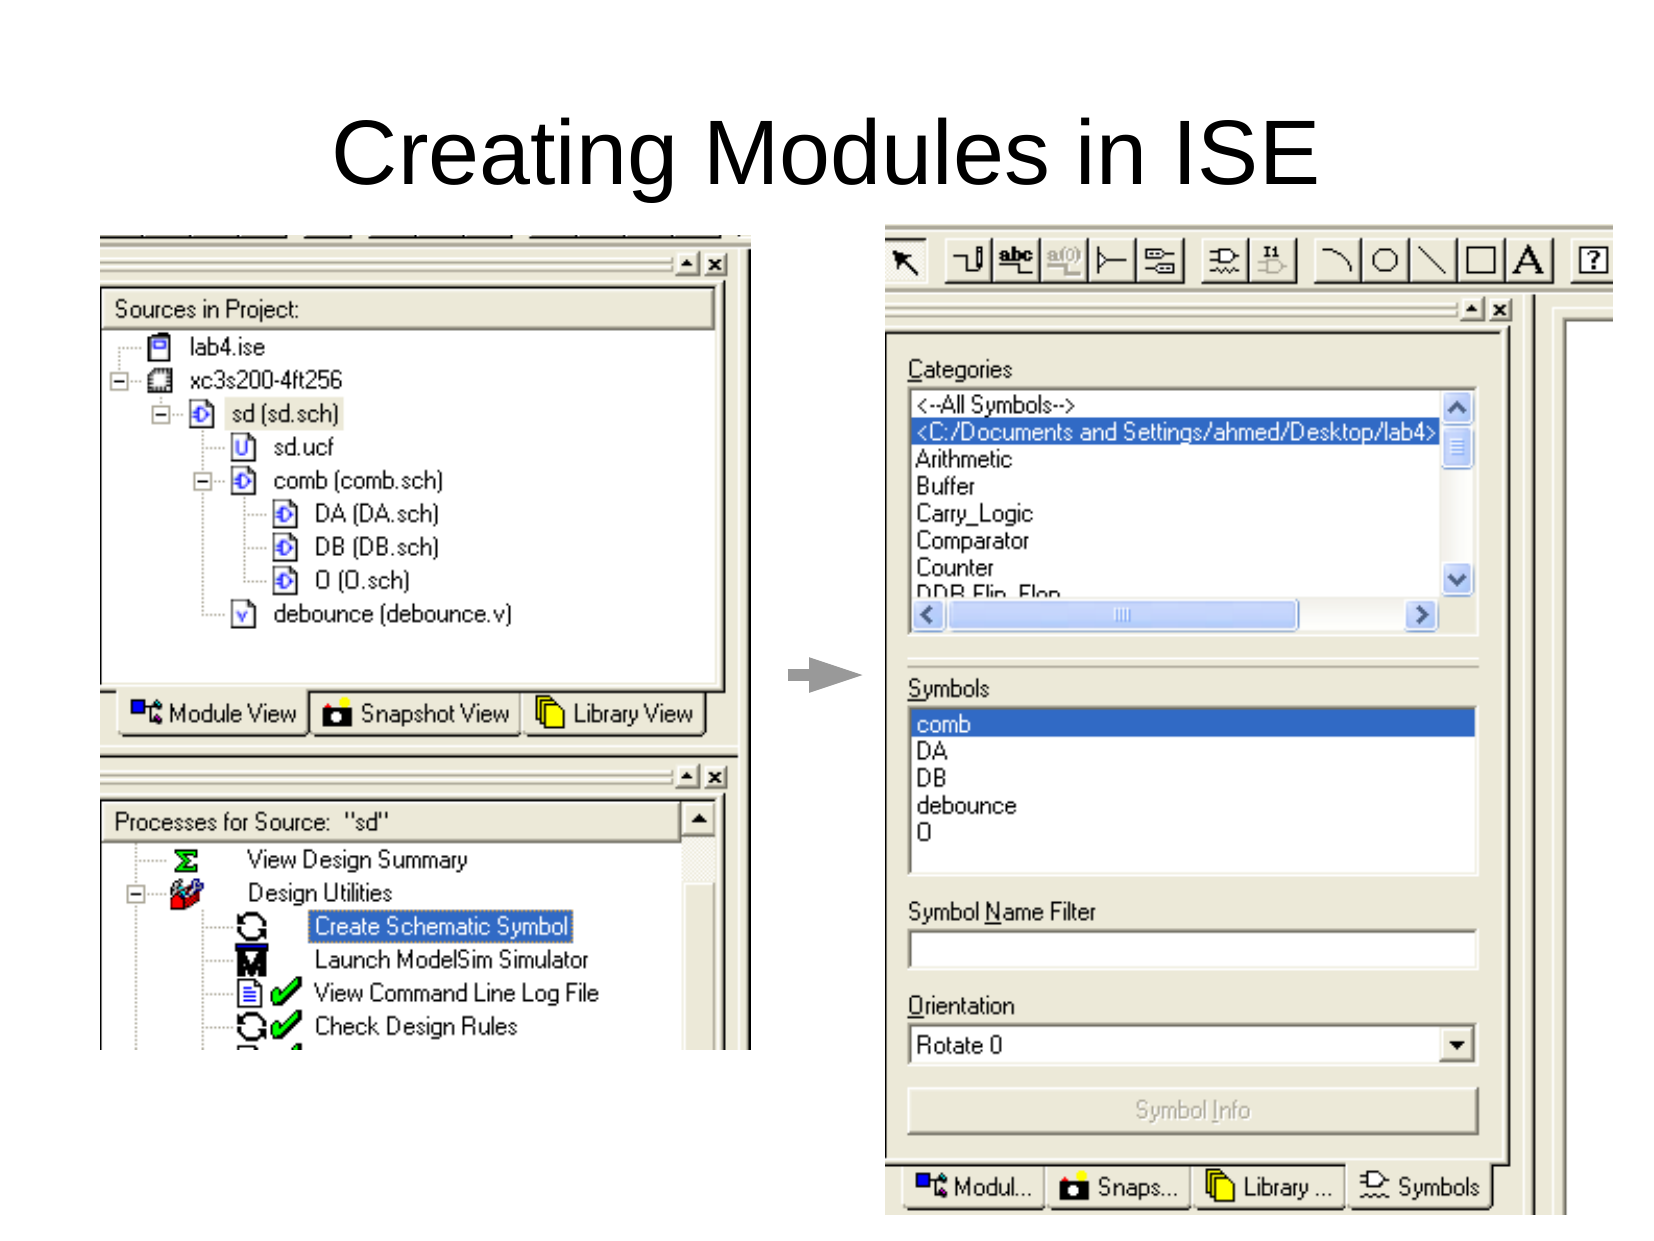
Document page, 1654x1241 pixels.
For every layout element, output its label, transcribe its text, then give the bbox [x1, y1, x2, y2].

title Creating Modules in ISE [82, 49, 1571, 257]
picture [885, 224, 1613, 1215]
picture [100, 235, 751, 1051]
